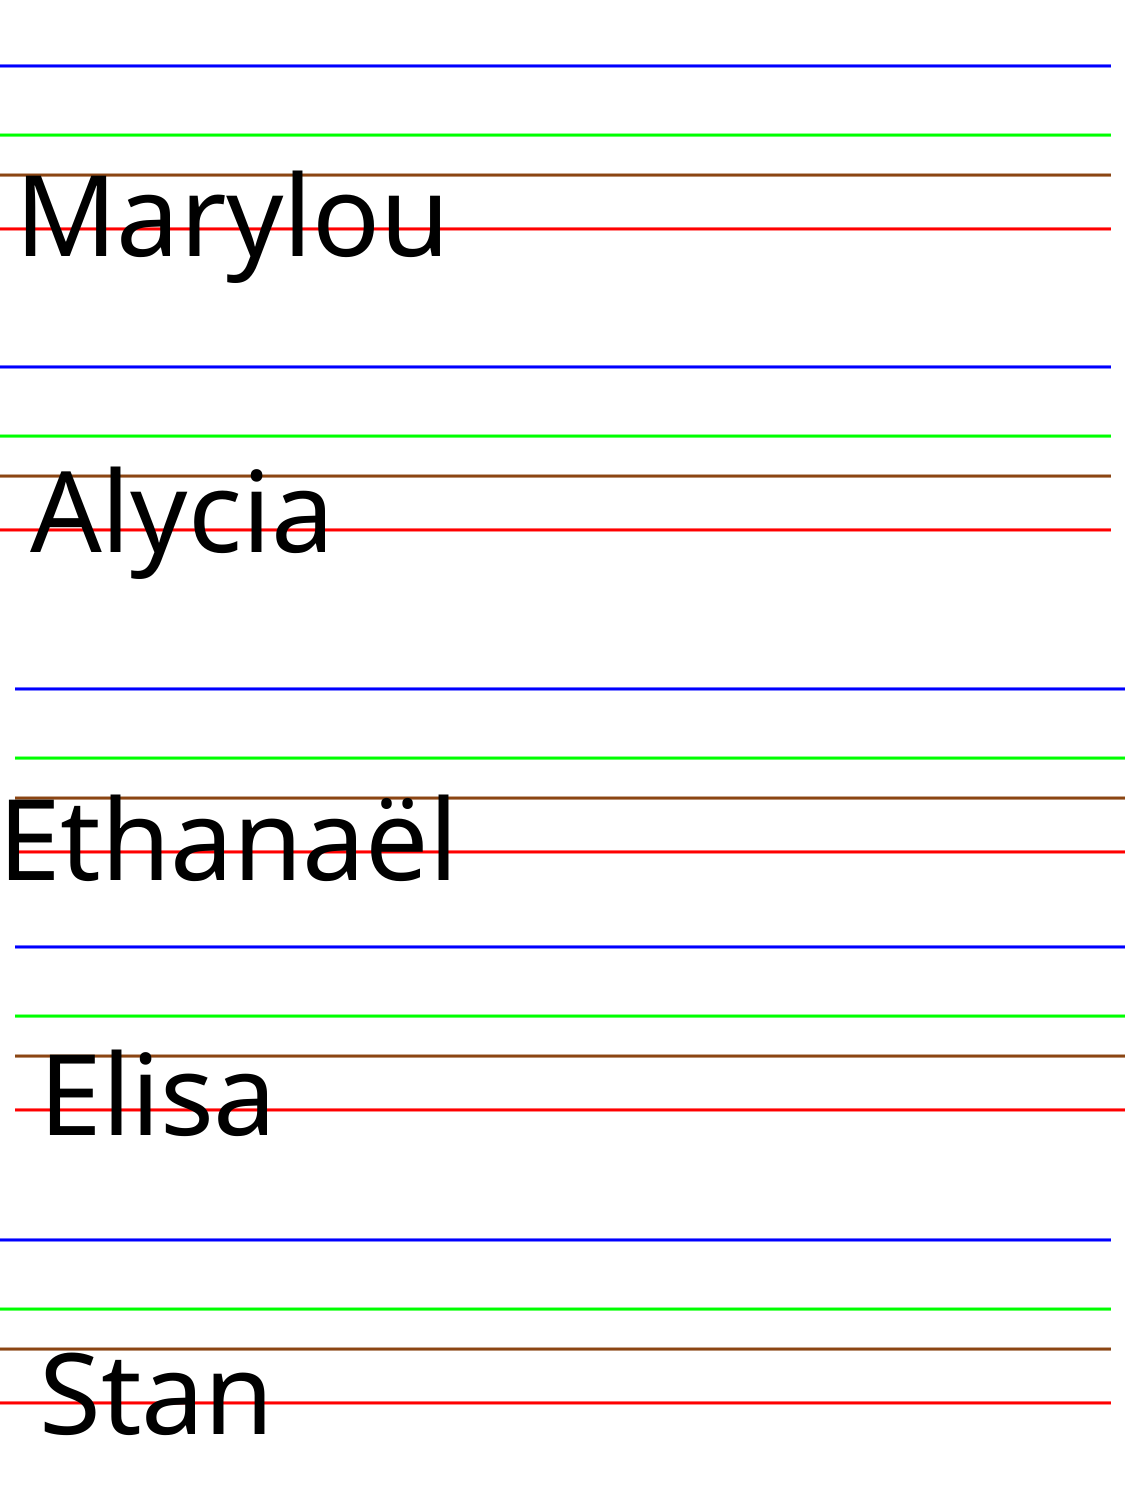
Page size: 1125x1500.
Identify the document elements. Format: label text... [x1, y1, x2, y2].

text_box Marylou [0, 136, 466, 286]
text_box Elisa [25, 1016, 293, 1166]
picture [0, 338, 1111, 564]
text_box Alycia [15, 432, 350, 582]
text_box Stan [25, 1315, 290, 1465]
text_box Ethanaël [0, 761, 474, 911]
picture [0, 1211, 1111, 1437]
picture [15, 918, 1125, 1144]
picture [0, 37, 1111, 263]
picture [15, 661, 1125, 887]
